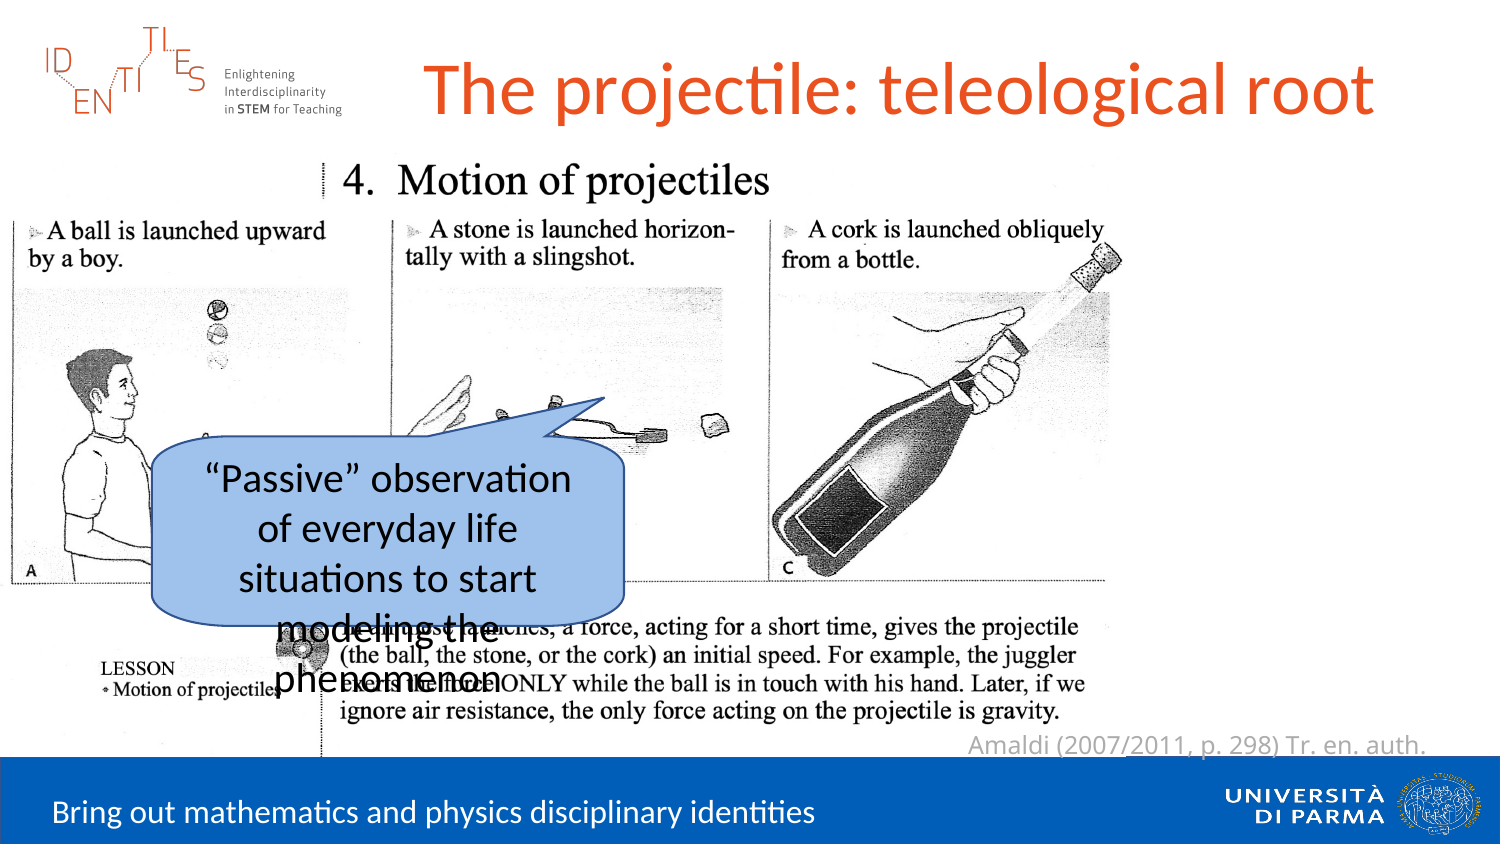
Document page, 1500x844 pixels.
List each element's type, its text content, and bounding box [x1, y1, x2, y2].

text_box [0, 757, 1500, 844]
picture [0, 153, 1126, 757]
text_box “Passive” observation of everyday life situations to start modeling the phenomenon [151, 397, 624, 626]
picture [1226, 773, 1481, 835]
text_box Bring out mathematics and physics disciplinary identities [19, 783, 850, 839]
text_box Amaldi (2007/2011, p. 298) Tr. en. auth. [953, 721, 1500, 768]
text_box The projectile: teleological root [176, 32, 1500, 139]
picture [46, 24, 342, 119]
